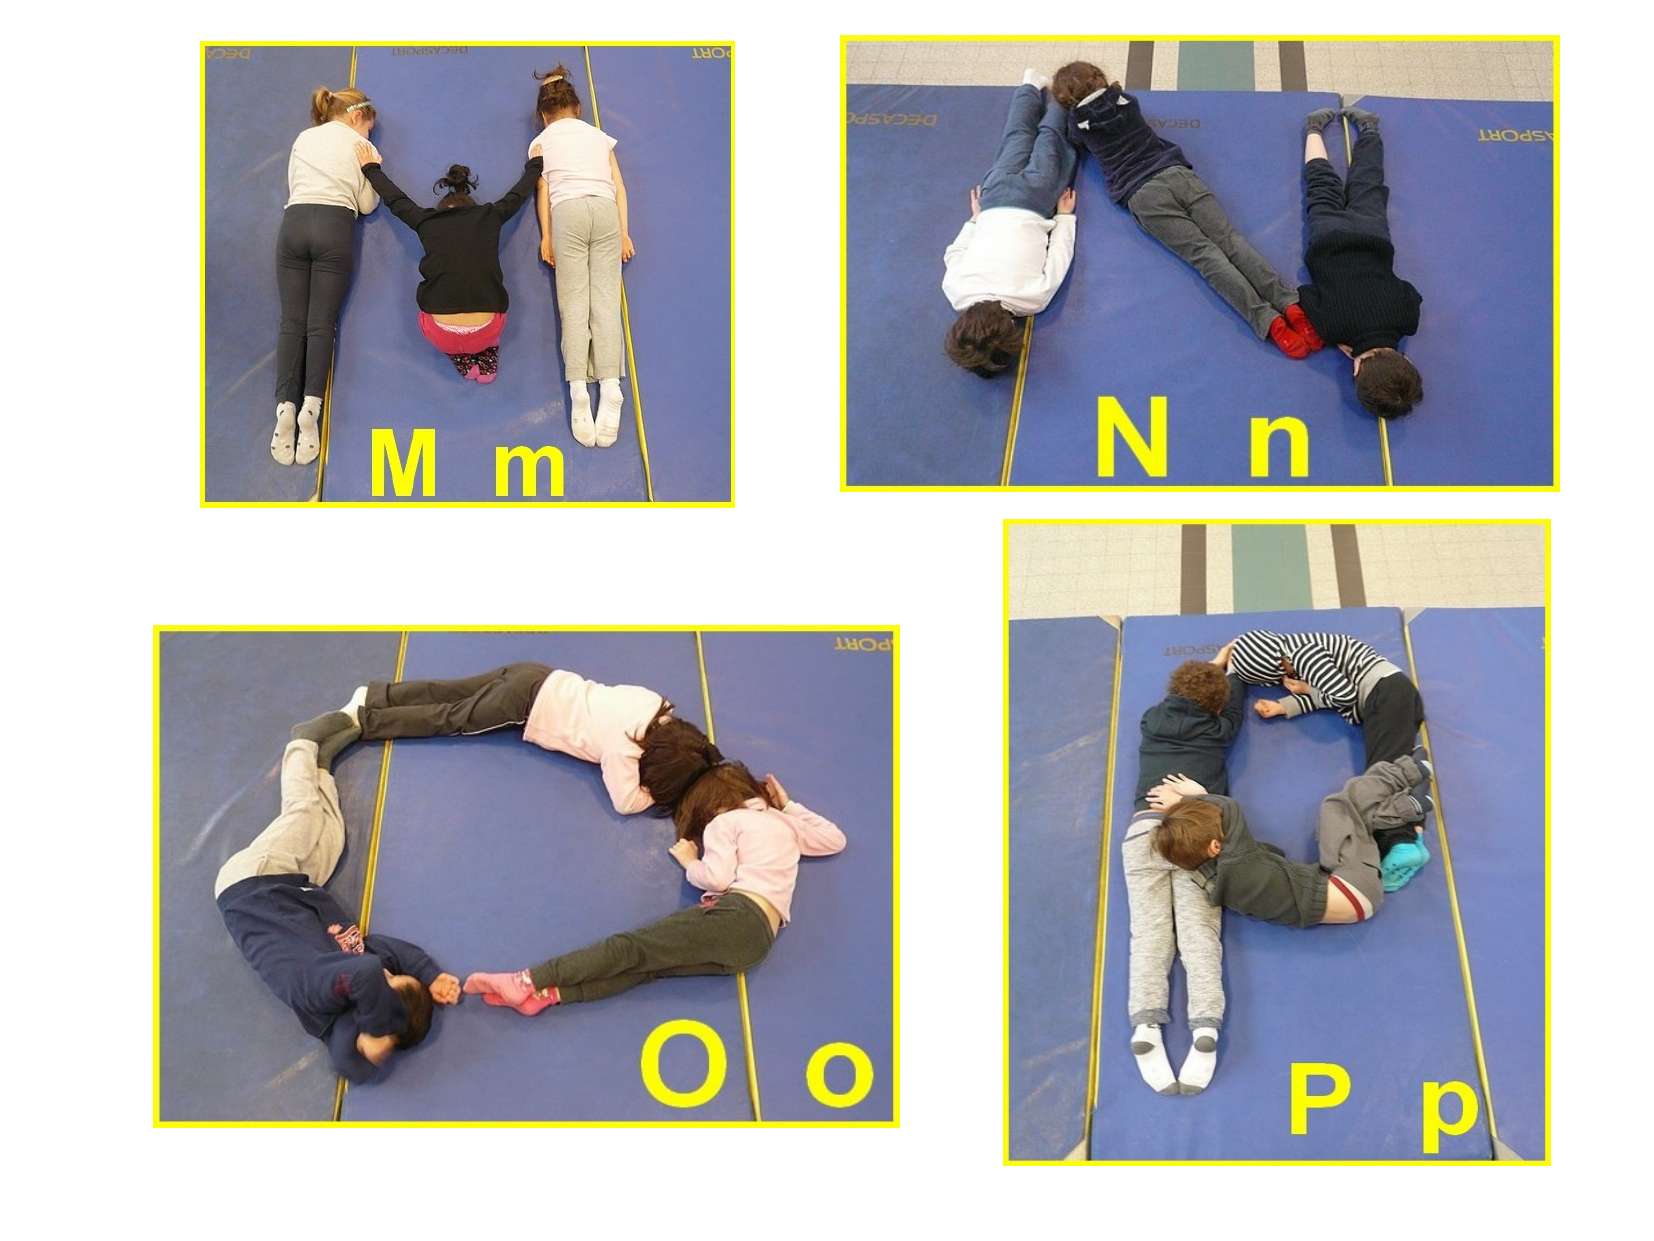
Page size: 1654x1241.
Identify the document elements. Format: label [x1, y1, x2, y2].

picture [200, 41, 735, 508]
picture [1003, 519, 1551, 1166]
picture [840, 35, 1560, 492]
picture [153, 625, 900, 1128]
